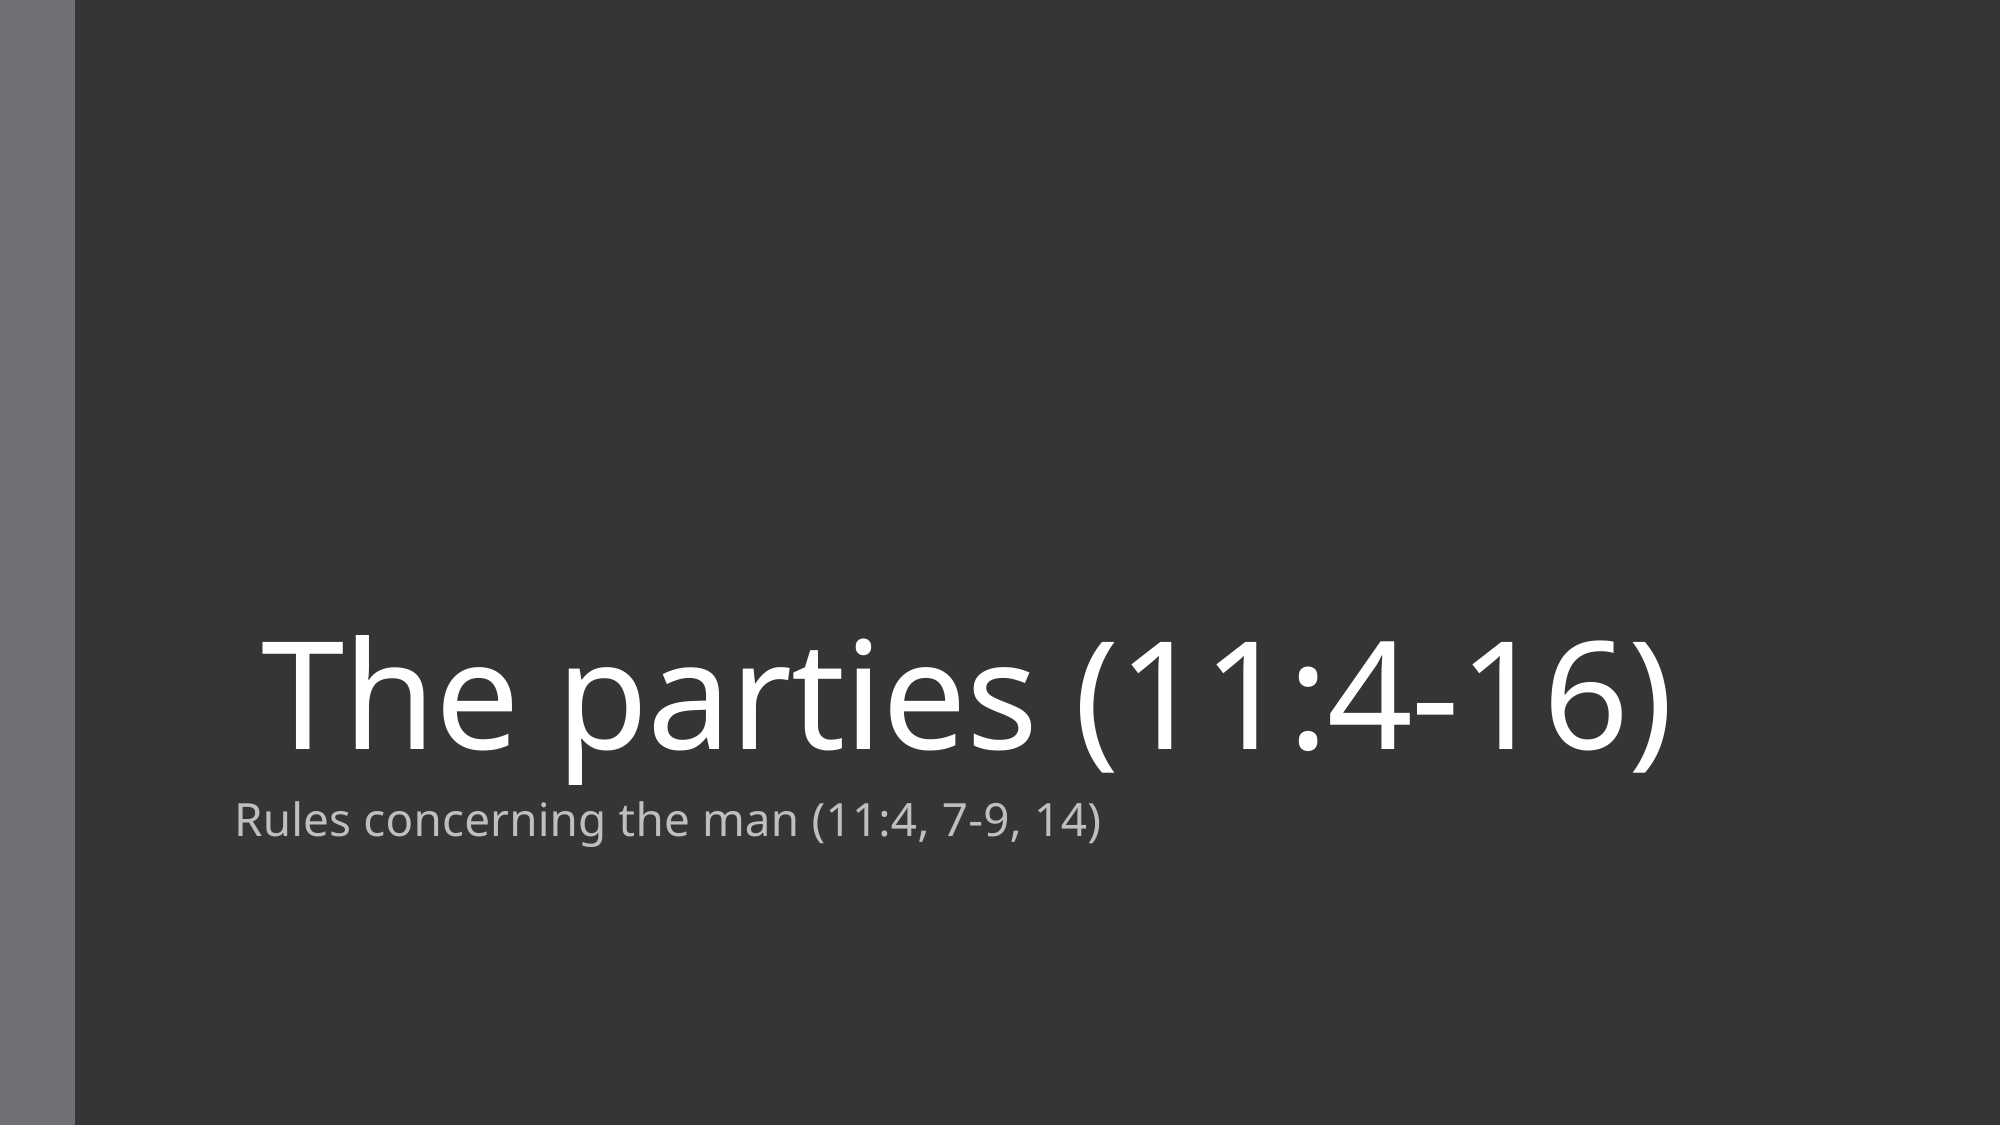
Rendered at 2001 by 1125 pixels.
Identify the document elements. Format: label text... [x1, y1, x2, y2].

subtitle Rules concerning the man (11:4, 7-9, 14) [206, 787, 1752, 1066]
title The parties (11:4-16) [206, 124, 1752, 787]
